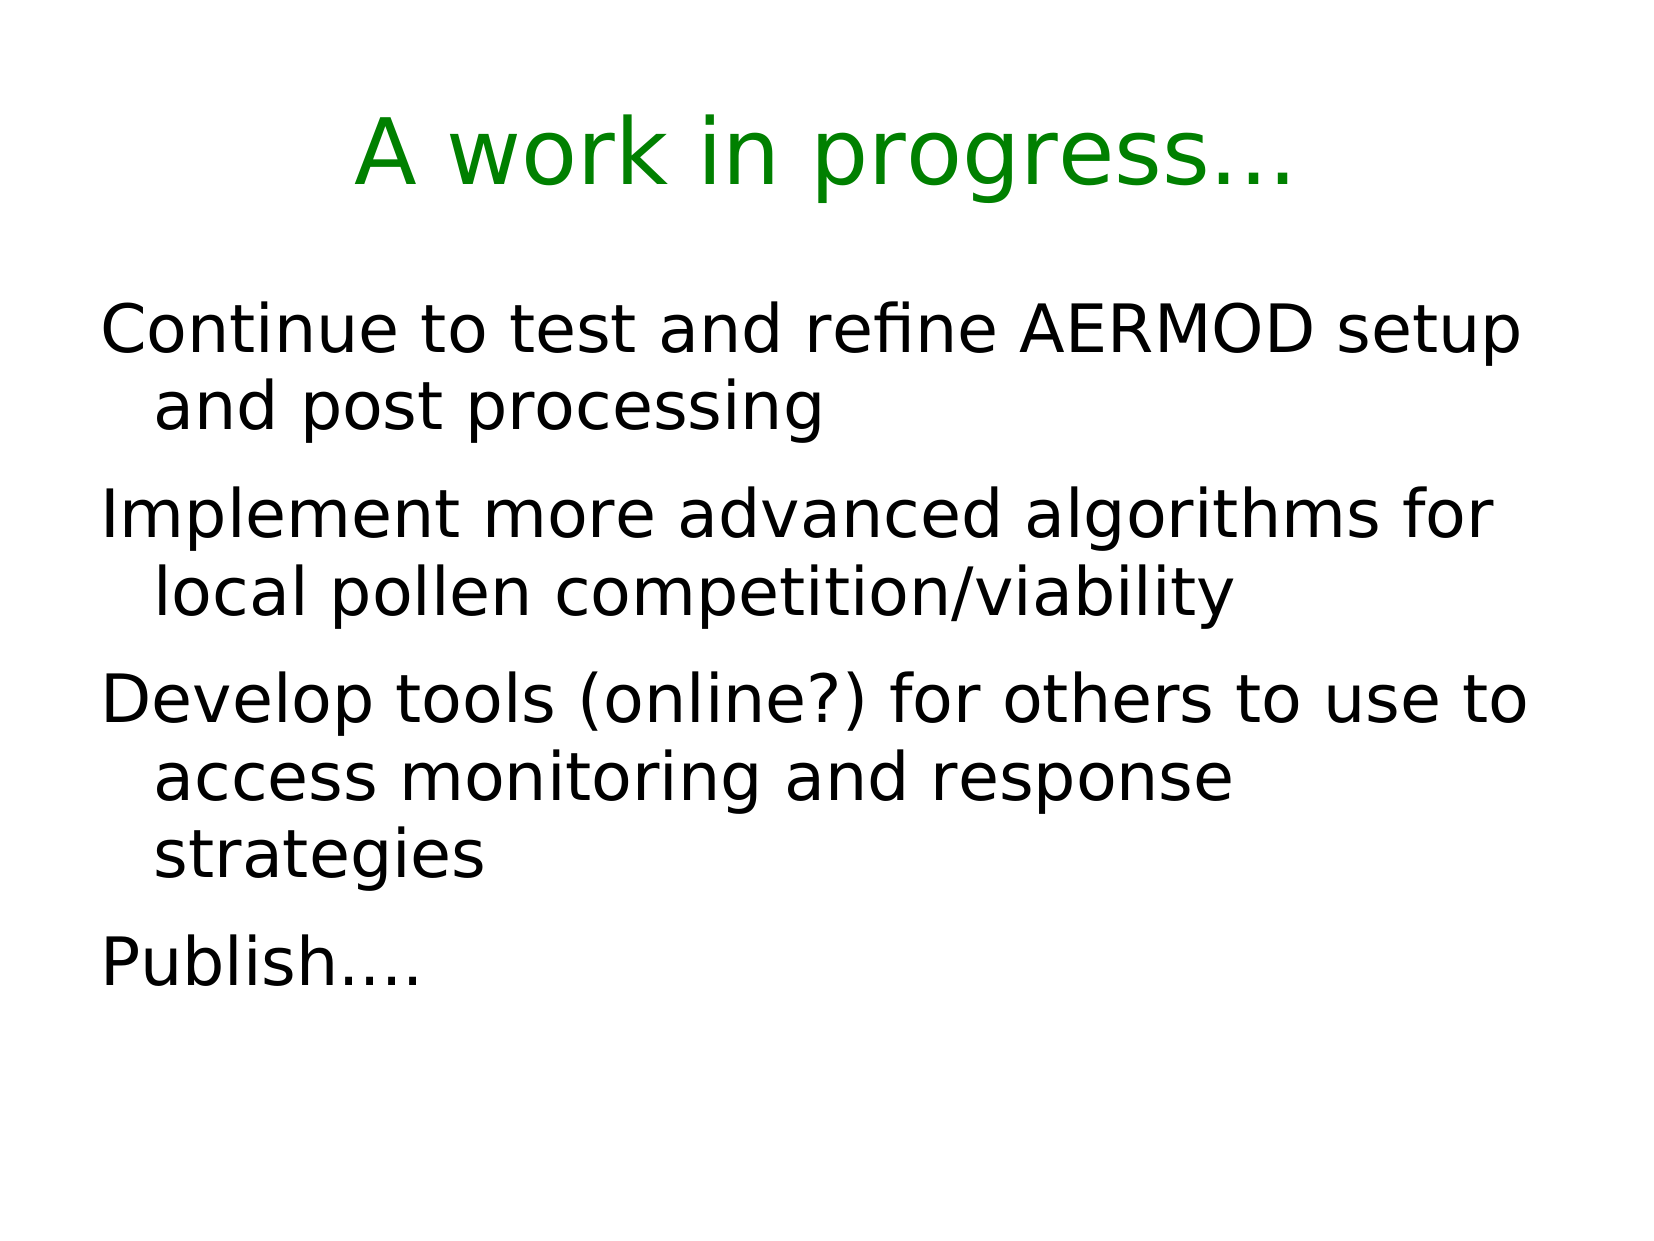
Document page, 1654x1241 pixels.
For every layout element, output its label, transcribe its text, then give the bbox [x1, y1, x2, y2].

list Continue to test and refine AERMOD setup and post processing Implement more advanced algorithms for local pollen competition/viability Develop tools (online?) for others to use to access monitoring and response strategies Publish.... [82, 290, 1571, 1094]
title A work in progress... [82, 49, 1571, 257]
